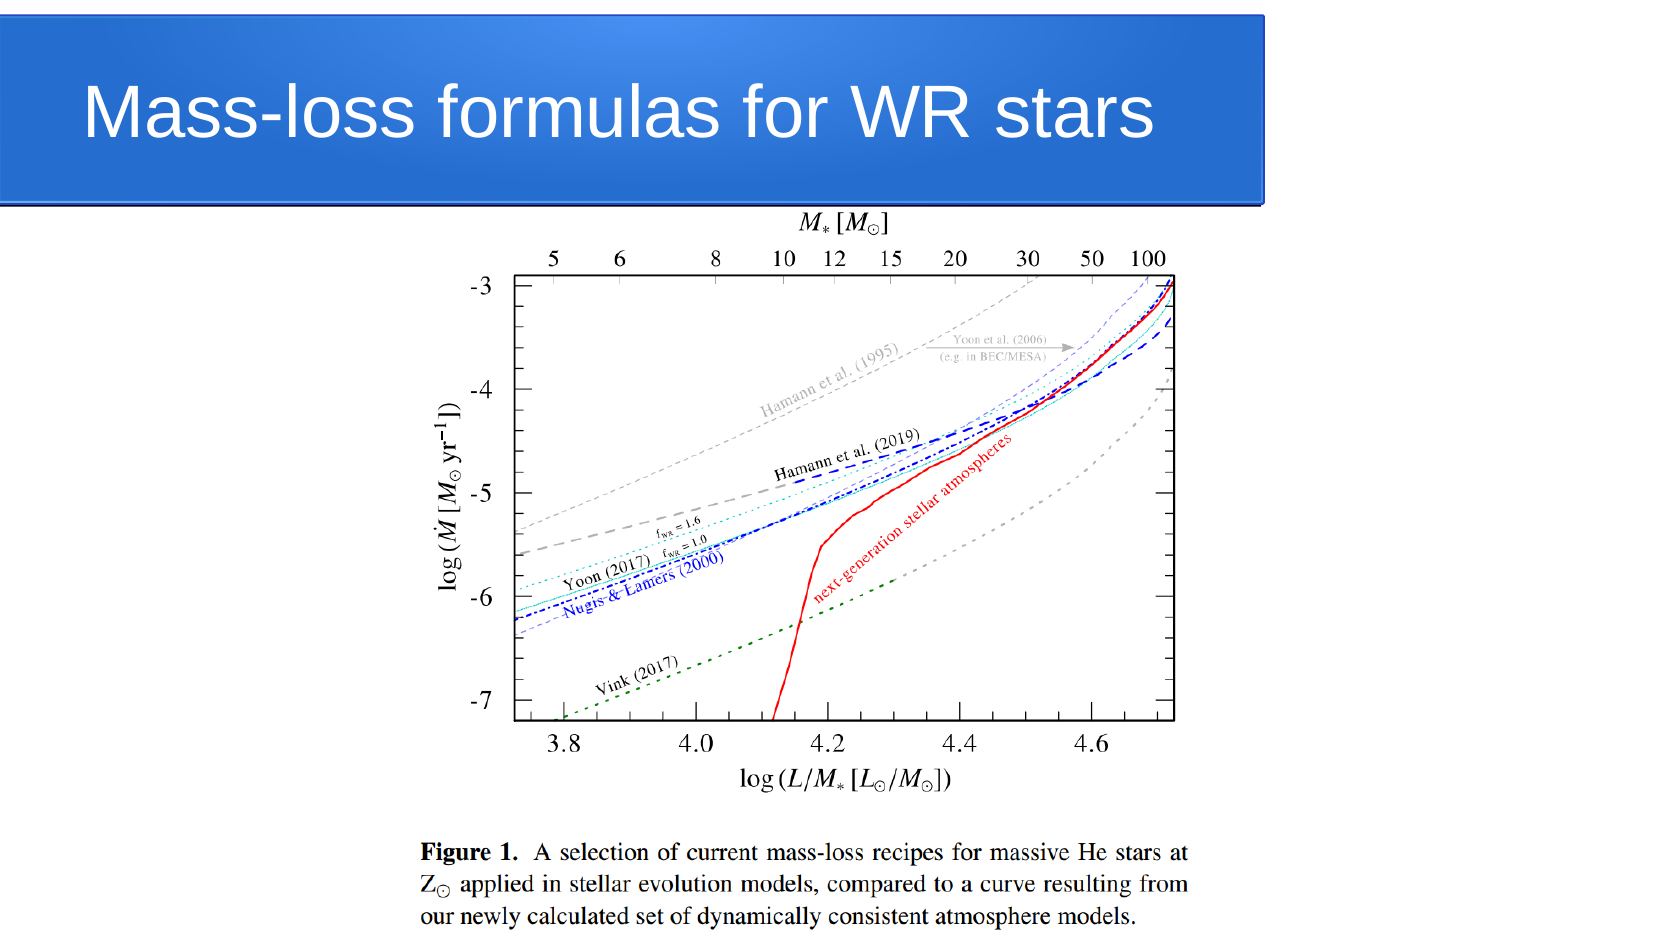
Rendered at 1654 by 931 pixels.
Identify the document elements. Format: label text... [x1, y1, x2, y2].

title Mass-loss formulas for WR stars [82, 29, 1235, 196]
picture [405, 209, 1204, 931]
